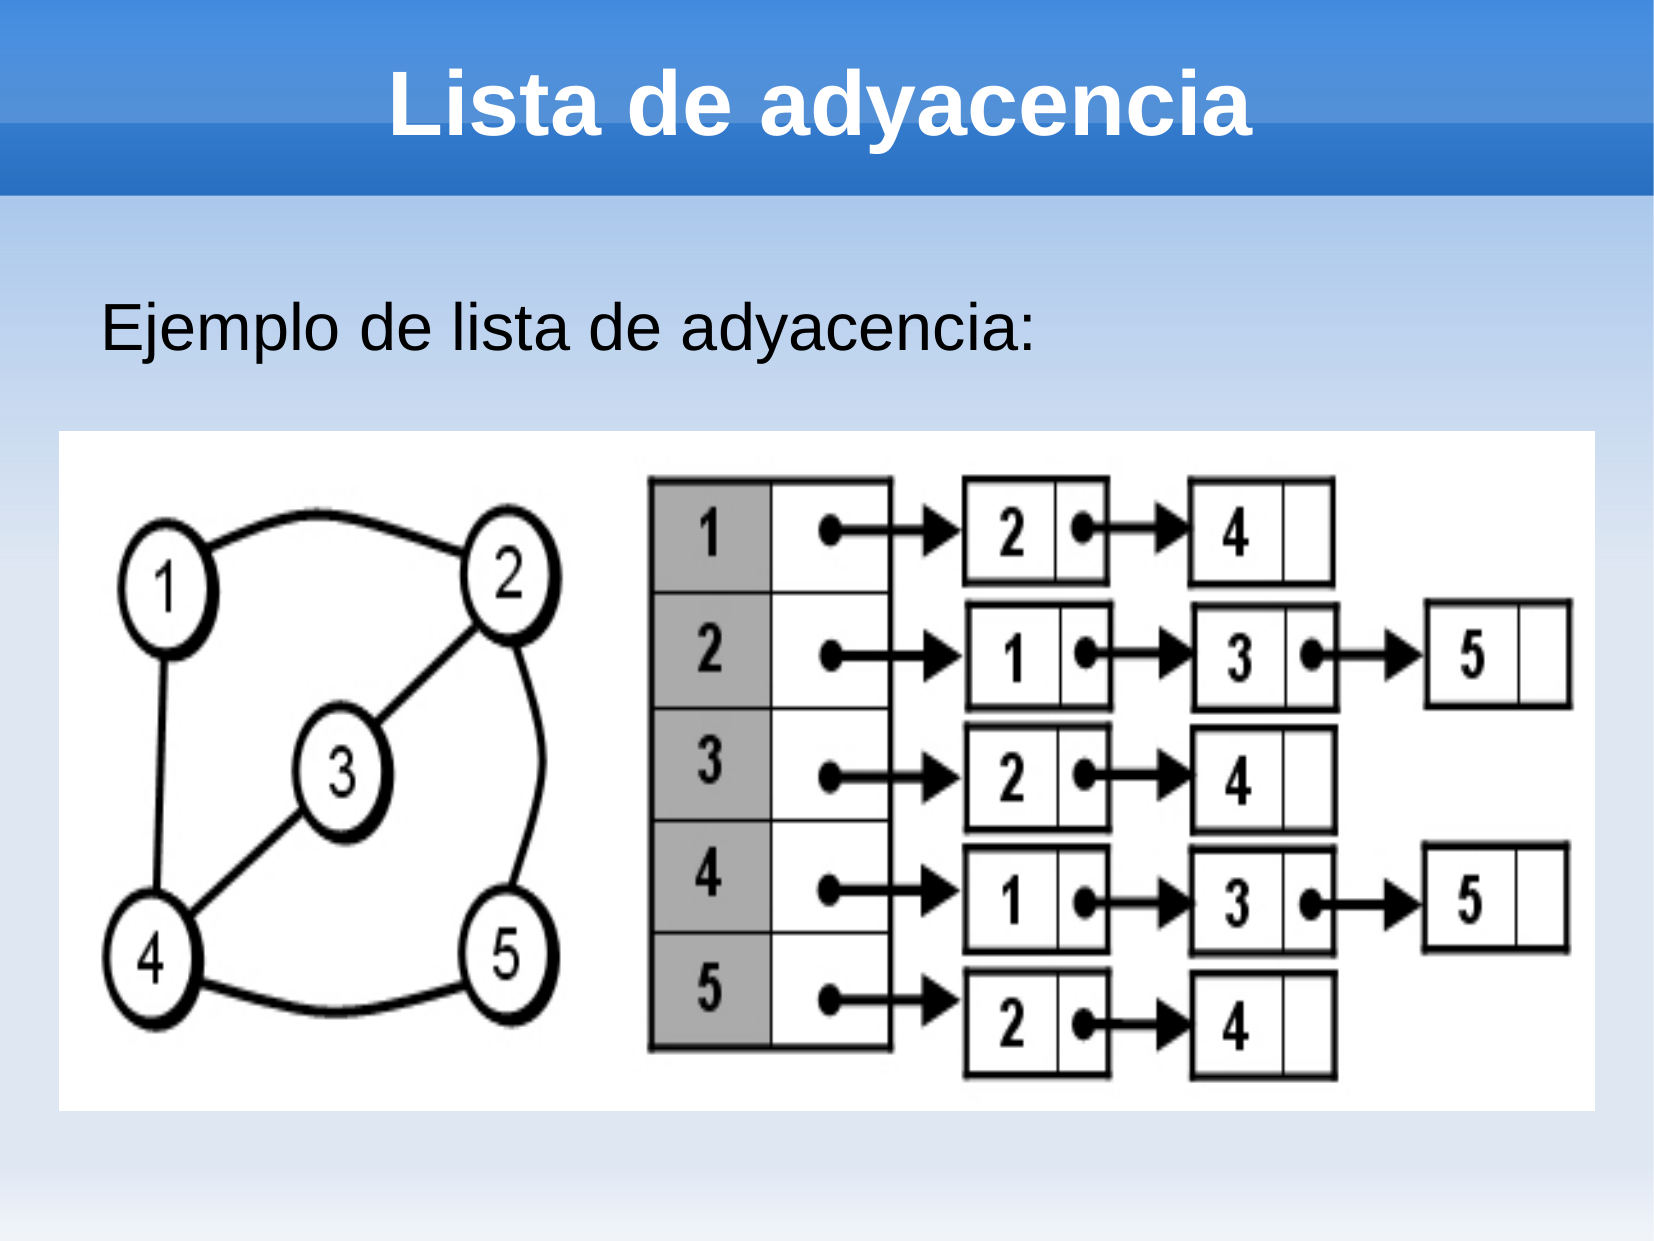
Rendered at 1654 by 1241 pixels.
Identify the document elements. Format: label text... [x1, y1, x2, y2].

title Lista de adyacencia [76, 7, 1565, 200]
picture [0, 0, 1654, 1241]
list Ejemplo de lista de adyacencia: [82, 290, 1571, 431]
